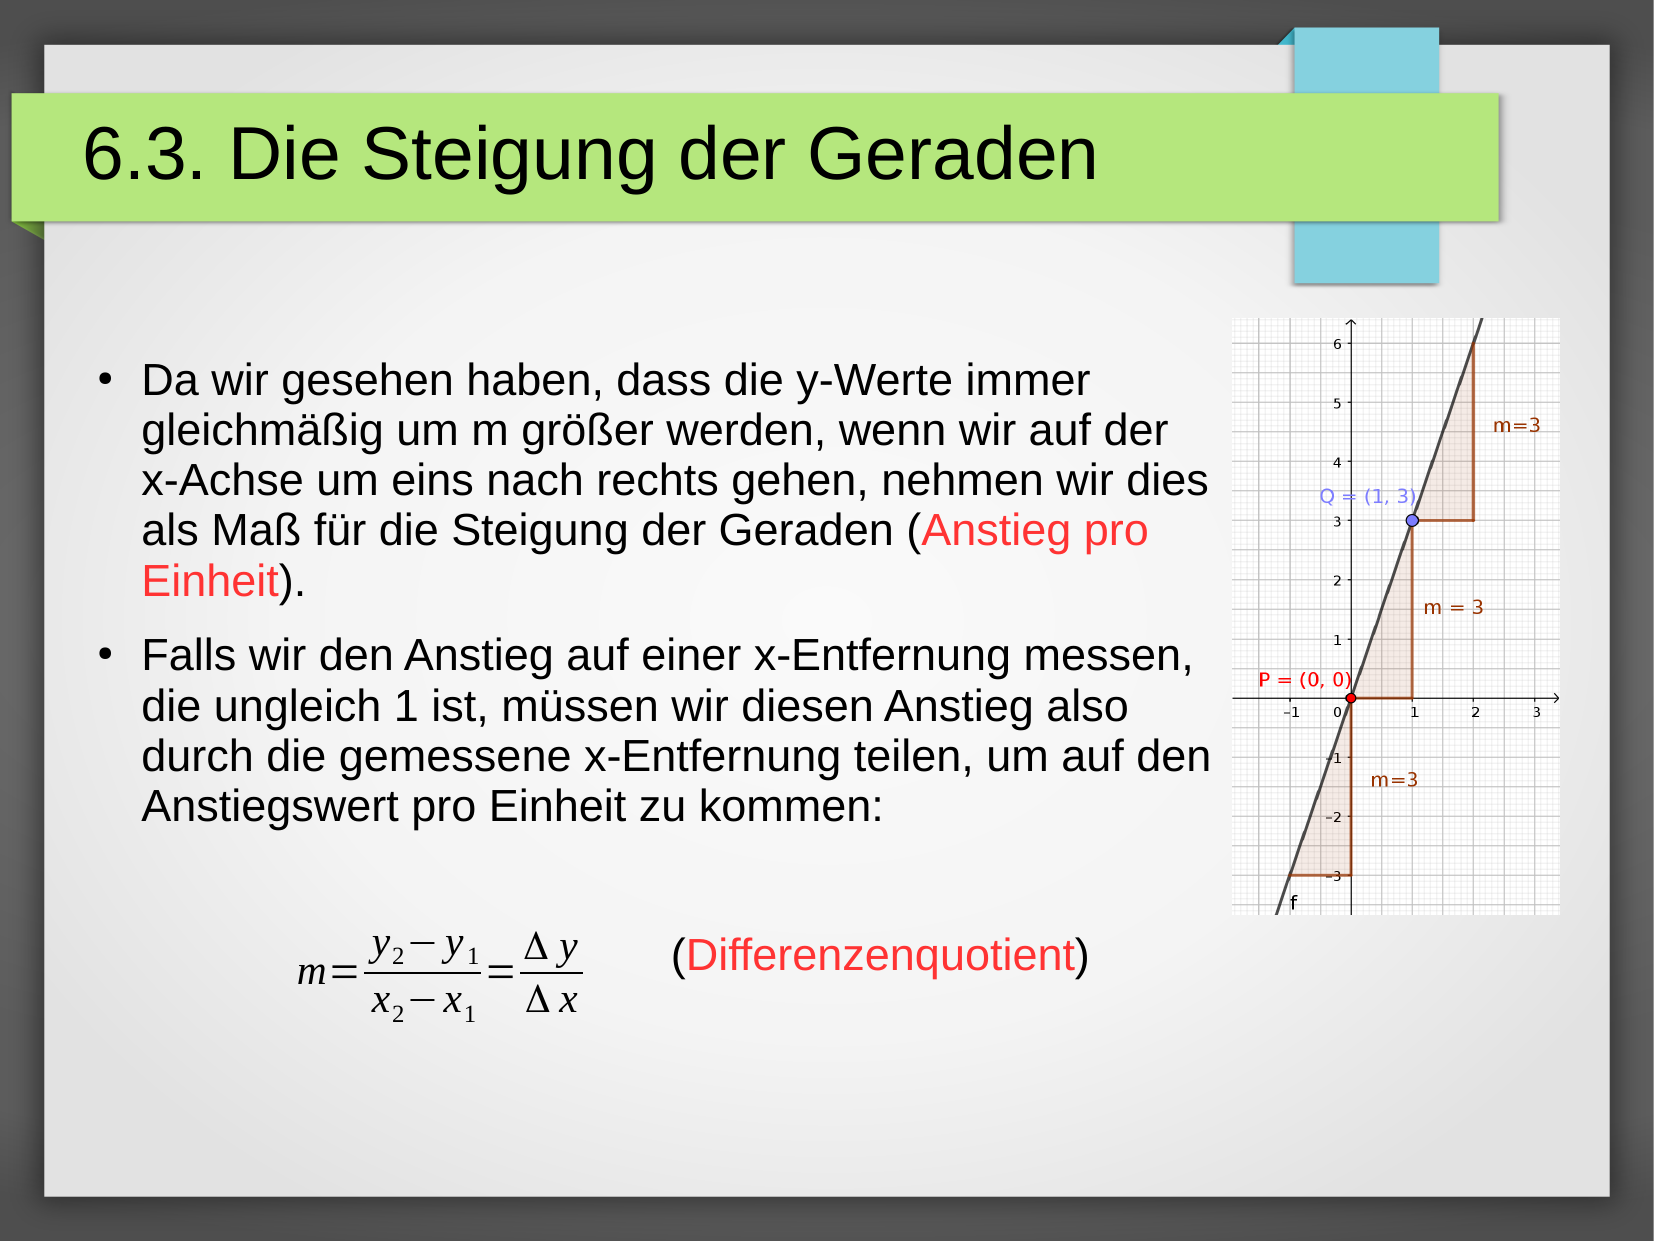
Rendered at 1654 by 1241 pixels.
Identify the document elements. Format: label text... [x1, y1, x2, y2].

picture [0, 0, 1654, 1241]
list Da wir gesehen haben, dass die y-Werte immer gleichmäßig um m größer werden, wenn wir auf der x-Achse um eins nach rechts gehen, nehmen wir dies als Maß für die Steigung der Geraden (Anstieg pro Einheit). Falls wir den Anstieg auf einer x-Entfernung messen, die ungleich 1 ist, müssen wir diesen Anstieg also durch die gemessene x-Entfernung teilen, um auf den Anstiegswert pro Einheit zu kommen: (Differenzenquotient) [82, 354, 1217, 993]
title 6.3. Die Steigung der Geraden [82, 69, 1501, 238]
chart [290, 917, 591, 1028]
